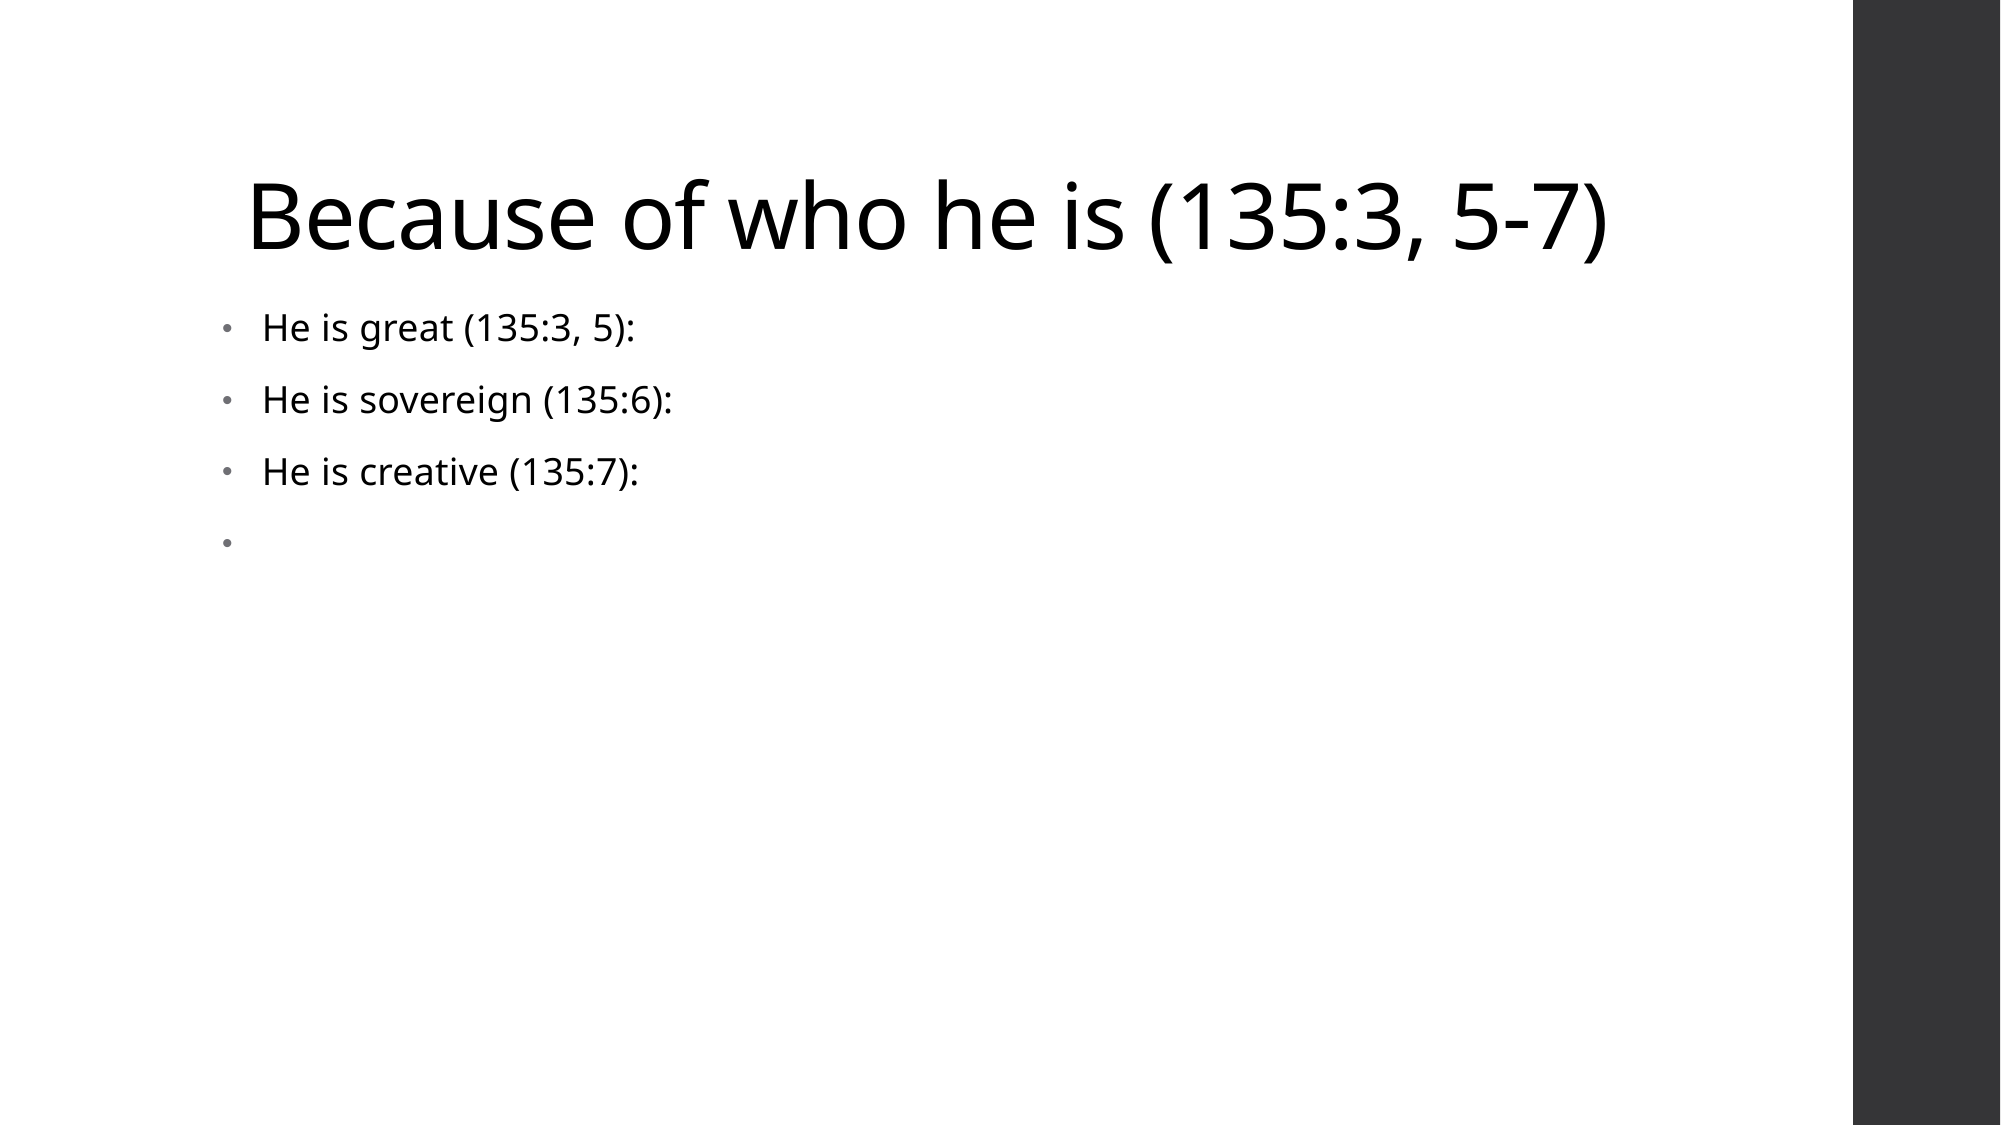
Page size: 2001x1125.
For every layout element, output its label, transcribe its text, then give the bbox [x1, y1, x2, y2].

list He is great (135:3, 5): He is sovereign (135:6): He is creative (135:7): [206, 299, 1617, 1014]
title Because of who he is (135:3, 5-7) [206, 60, 1797, 278]
